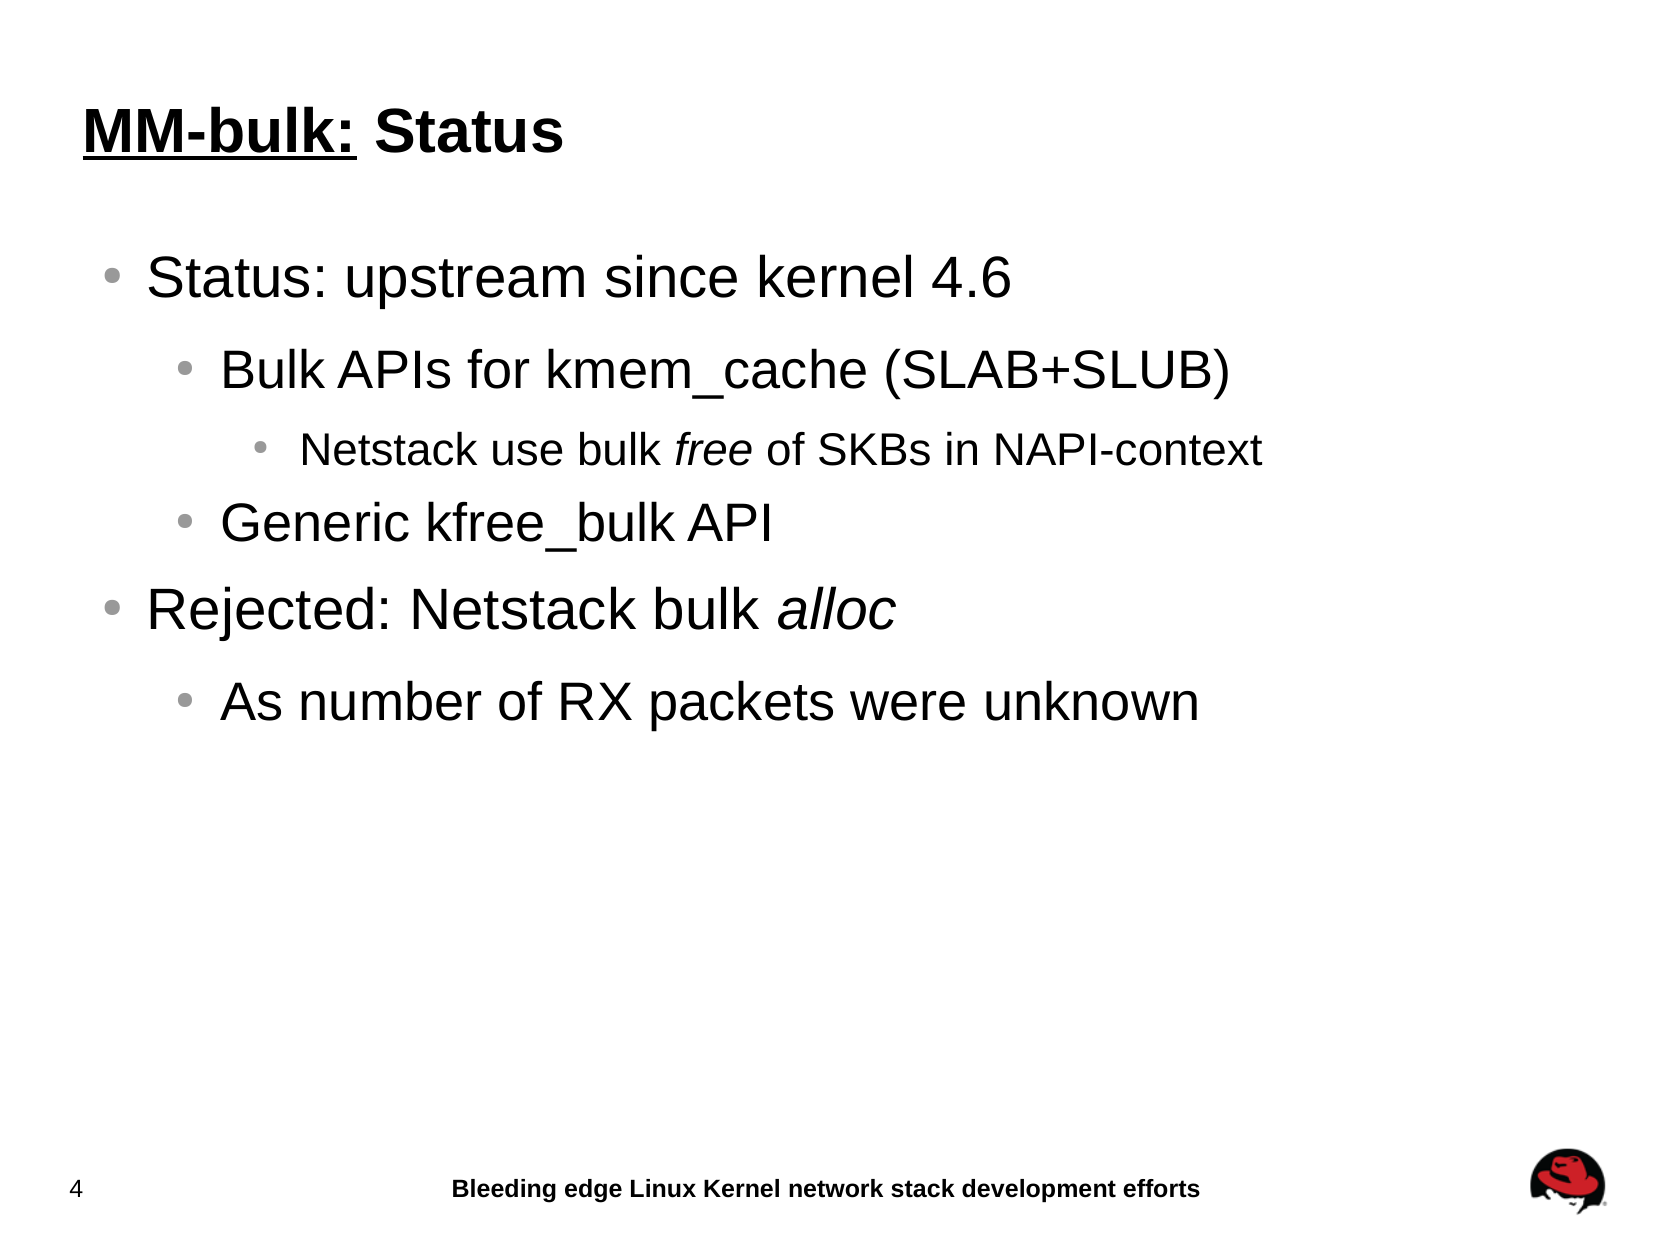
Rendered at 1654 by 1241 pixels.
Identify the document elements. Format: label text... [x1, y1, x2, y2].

title MM-bulk: Status [82, 37, 1571, 226]
list Status: upstream since kernel 4.6 Bulk APIs for kmem_cache (SLAB+SLUB) Netstack use bulk free of SKBs in NAPI-context Generic kfree_bulk API Rejected: Netstack bulk alloc As number of RX packets were unknown [86, 244, 1576, 1039]
picture [1529, 1146, 1613, 1224]
